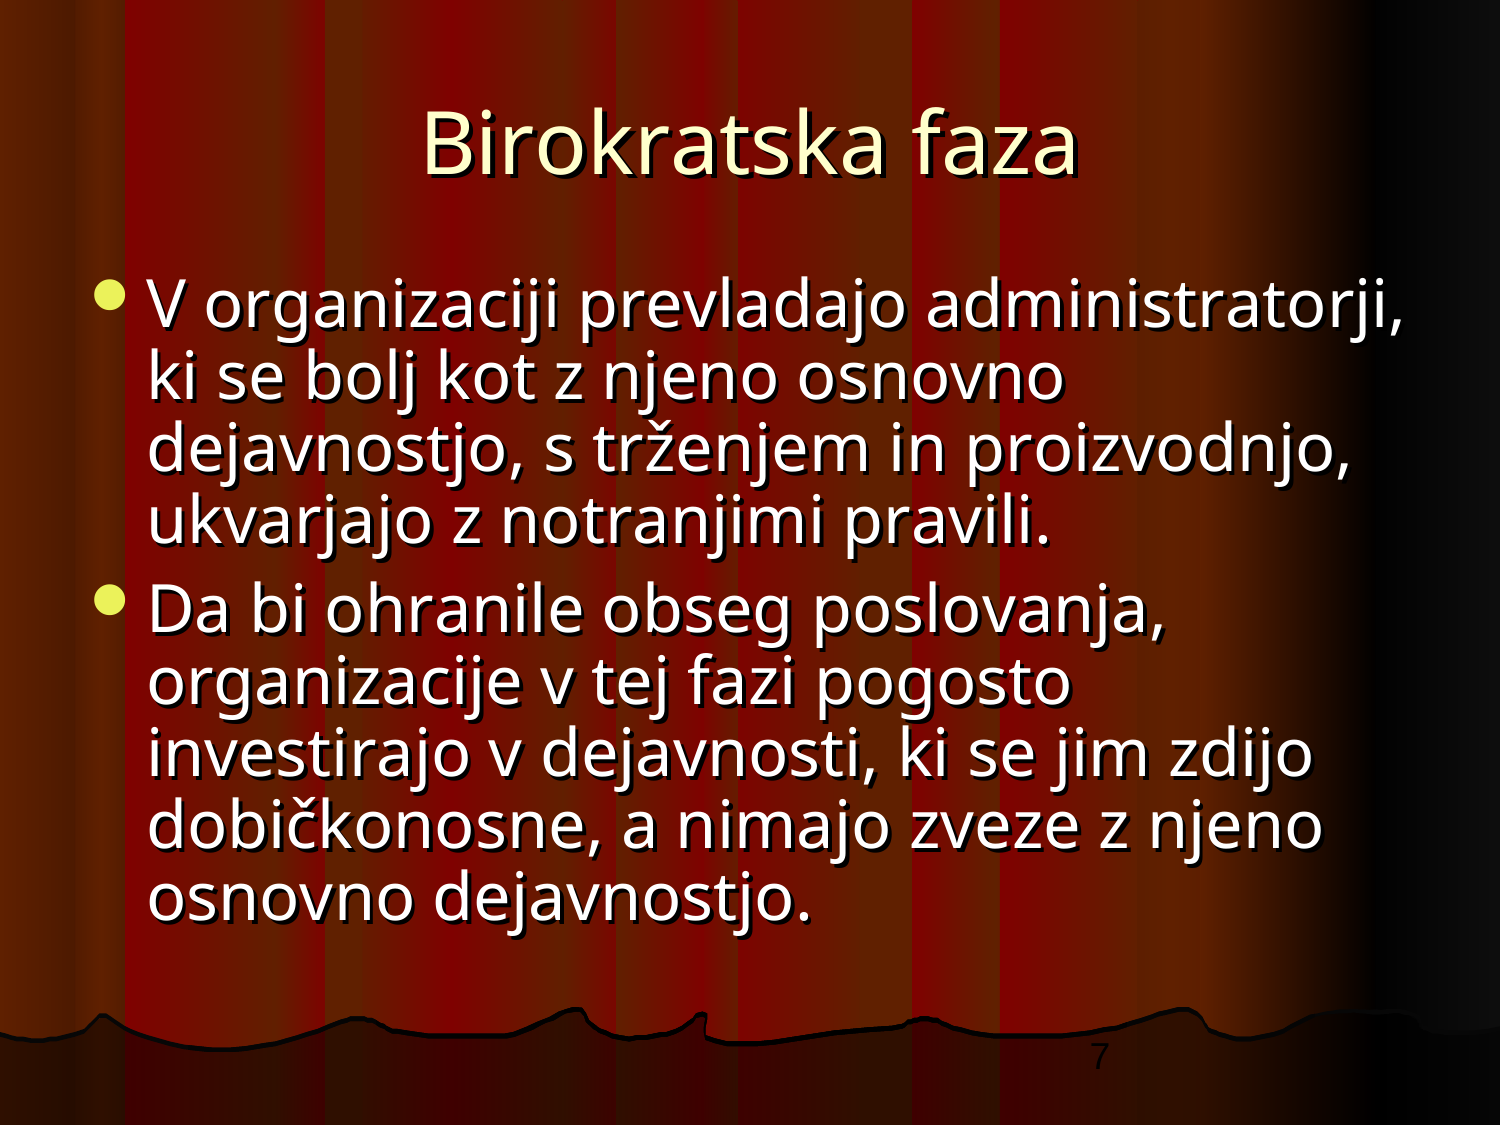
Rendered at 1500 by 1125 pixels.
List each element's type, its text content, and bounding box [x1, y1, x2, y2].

title Birokratska faza [75, 45, 1426, 233]
list V organizaciji prevladajo administratorji, ki se bolj kot z njeno osnovno dejavnostjo, s trženjem in proizvodnjo, ukvarjajo z notranjimi pravili. Da bi ohranile obseg poslovanja, organizacije v tej fazi pogosto investirajo v dejavnosti, ki se jim zdijo dobičkonosne, a nimajo zveze z njeno osnovno dejavnostjo. [75, 262, 1426, 1006]
